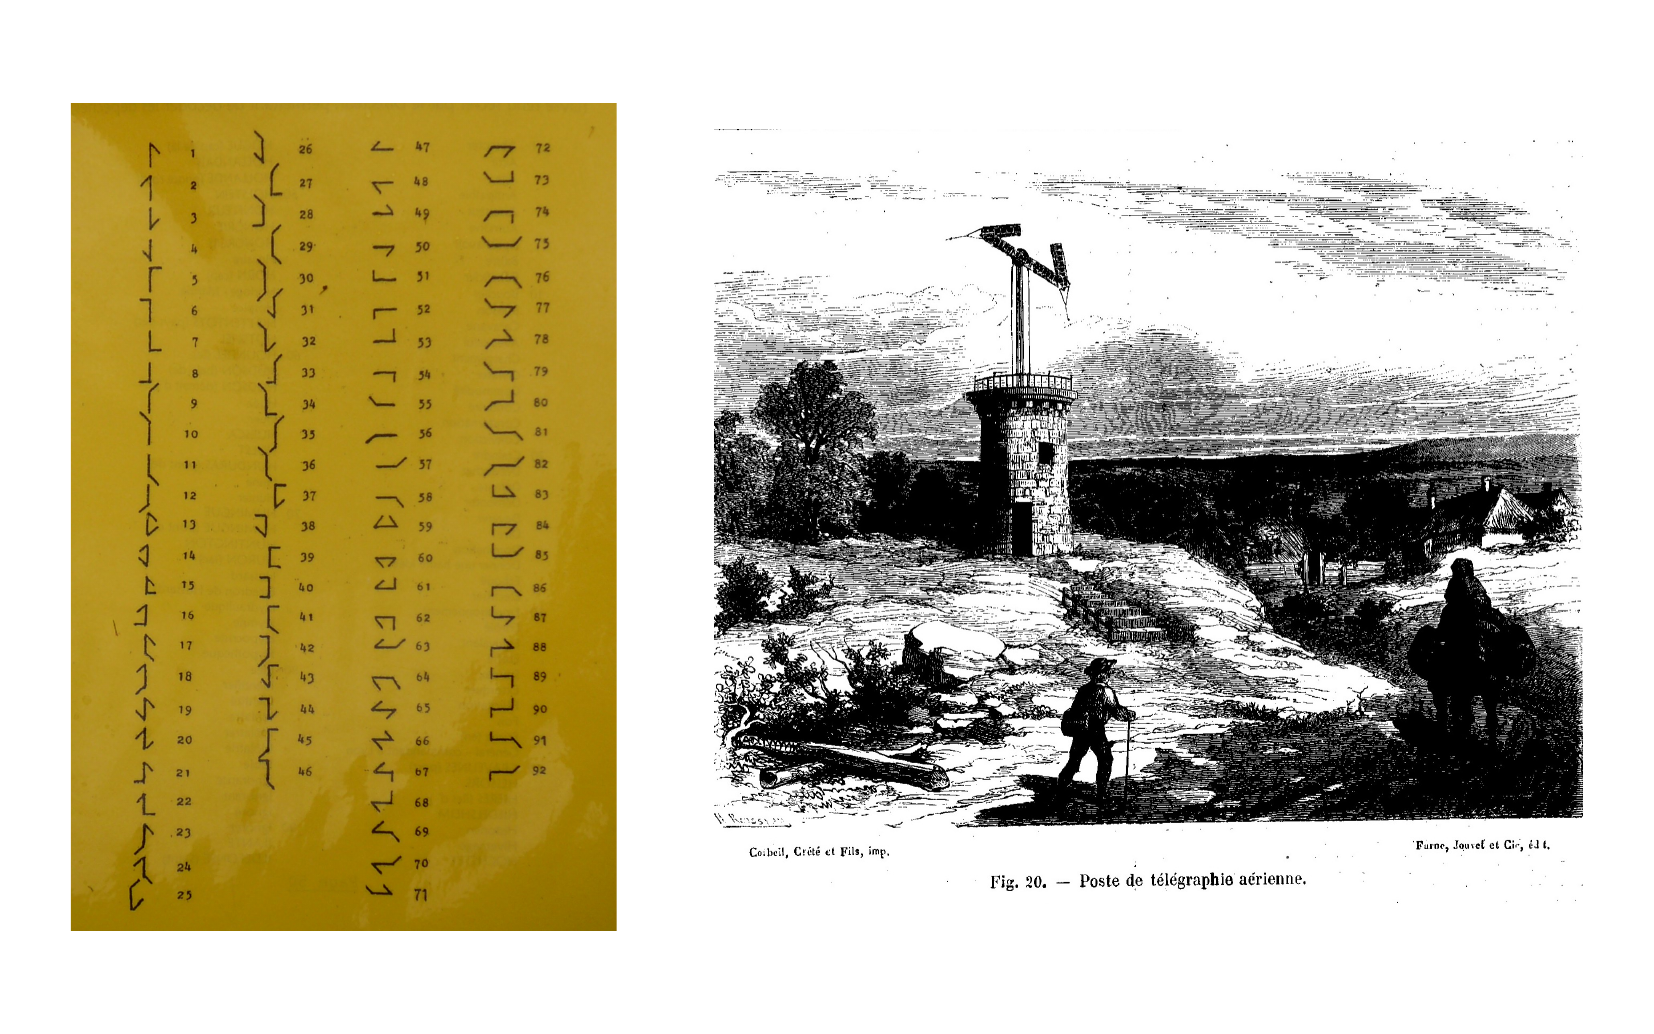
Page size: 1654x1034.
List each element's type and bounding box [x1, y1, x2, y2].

picture [70, 103, 617, 931]
picture [714, 129, 1583, 904]
